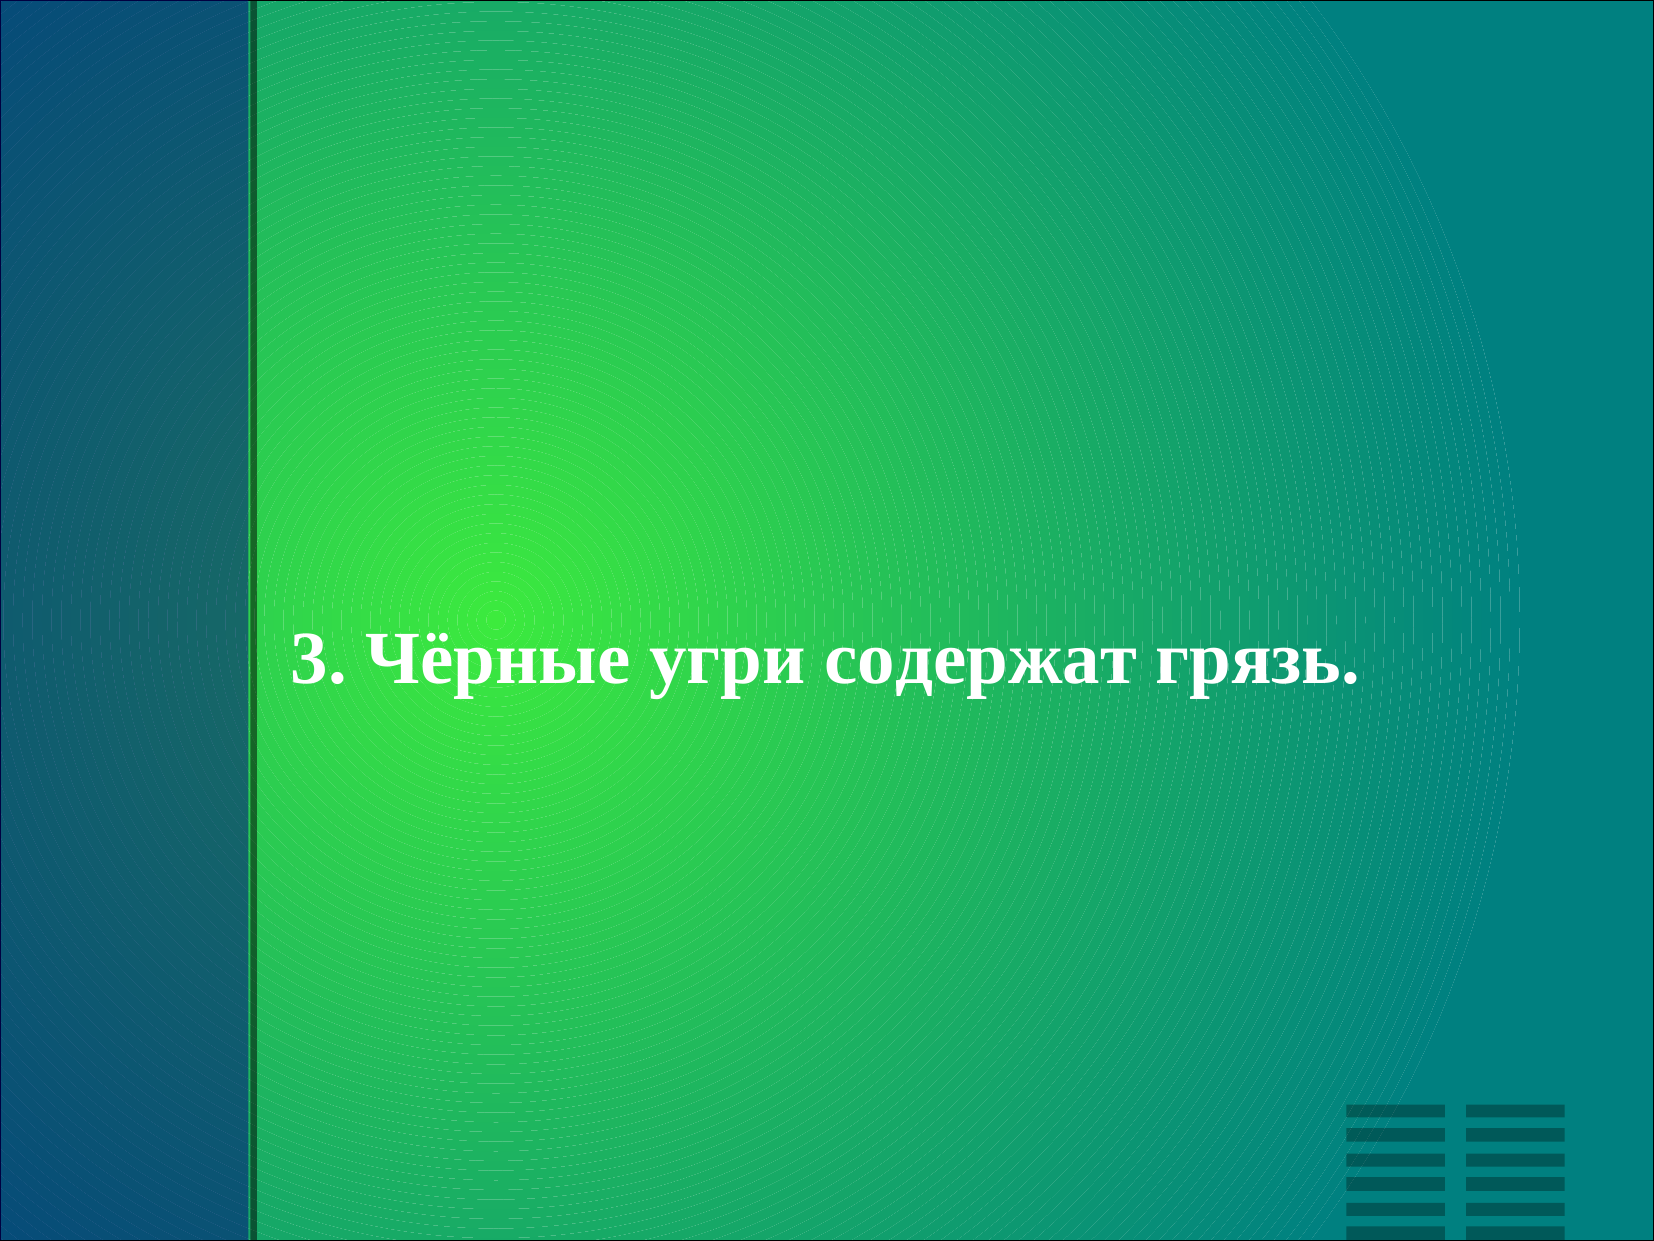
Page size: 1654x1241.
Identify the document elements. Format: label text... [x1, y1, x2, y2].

subtitle 3. Чёрные угри содержат грязь. [119, 112, 1533, 1204]
